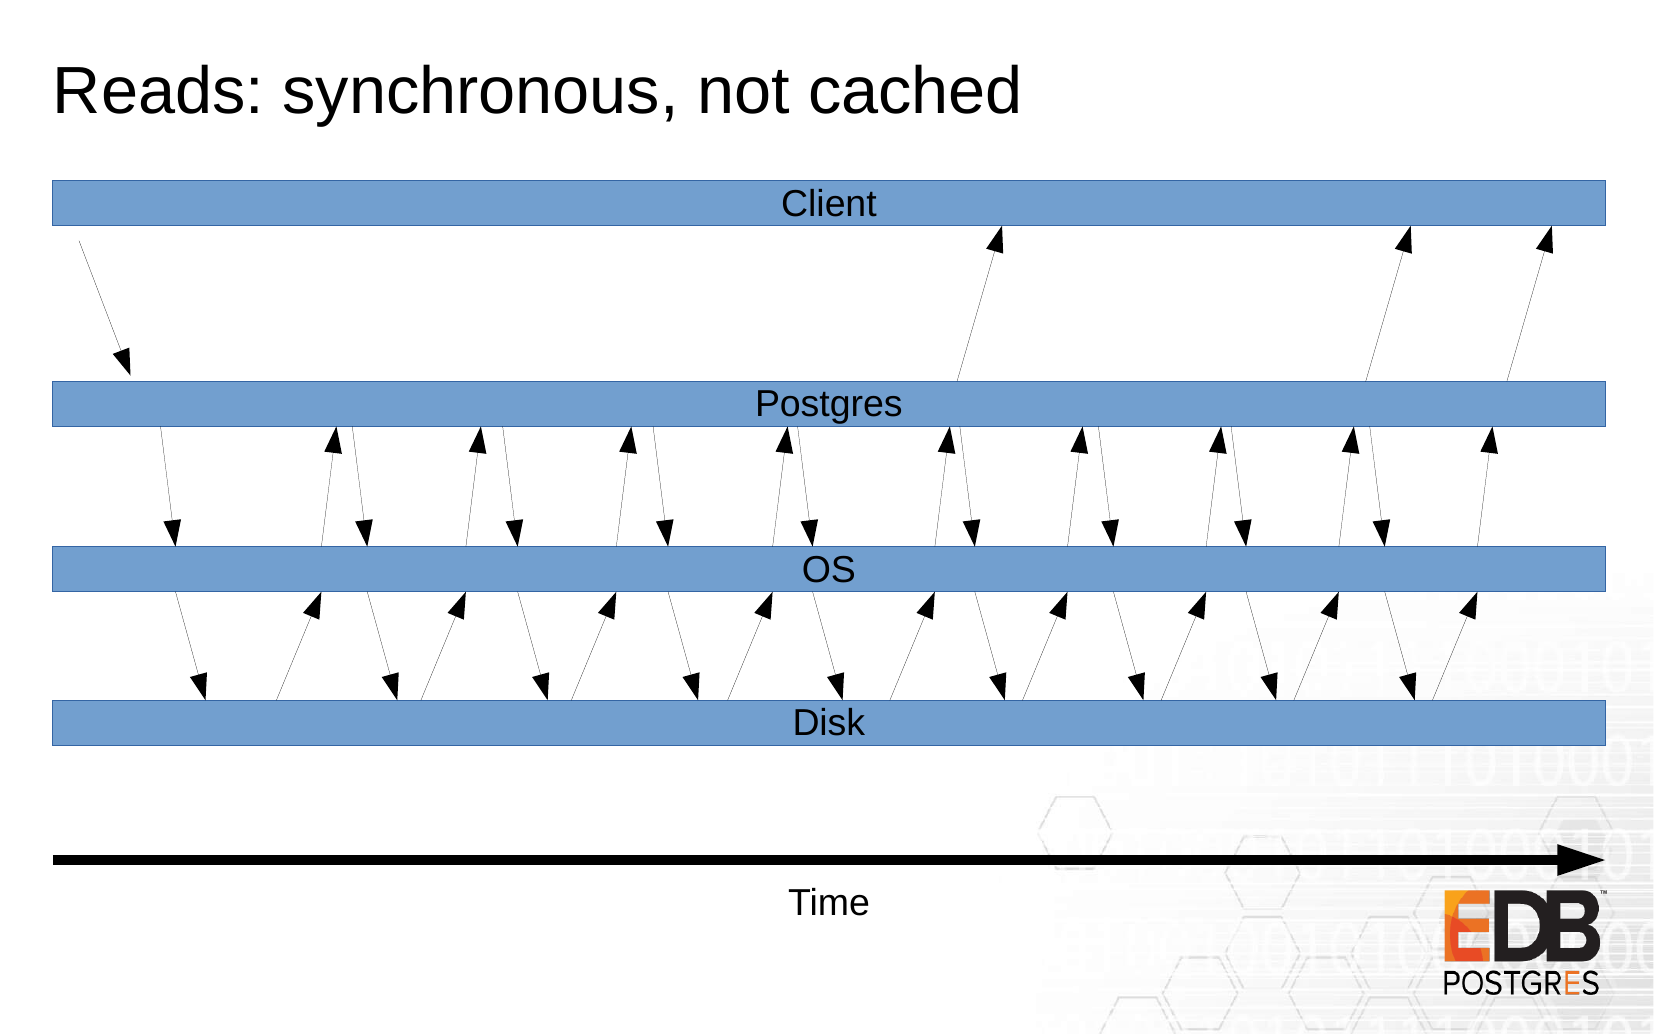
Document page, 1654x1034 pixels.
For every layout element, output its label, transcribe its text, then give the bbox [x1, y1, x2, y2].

text_box Client [52, 180, 1606, 226]
text_box Postgres [52, 381, 1606, 427]
text_box OS [52, 546, 1606, 592]
picture [0, 0, 1654, 1034]
text_box Disk [52, 700, 1606, 746]
title Reads: synchronous, not cached [52, 52, 1318, 128]
